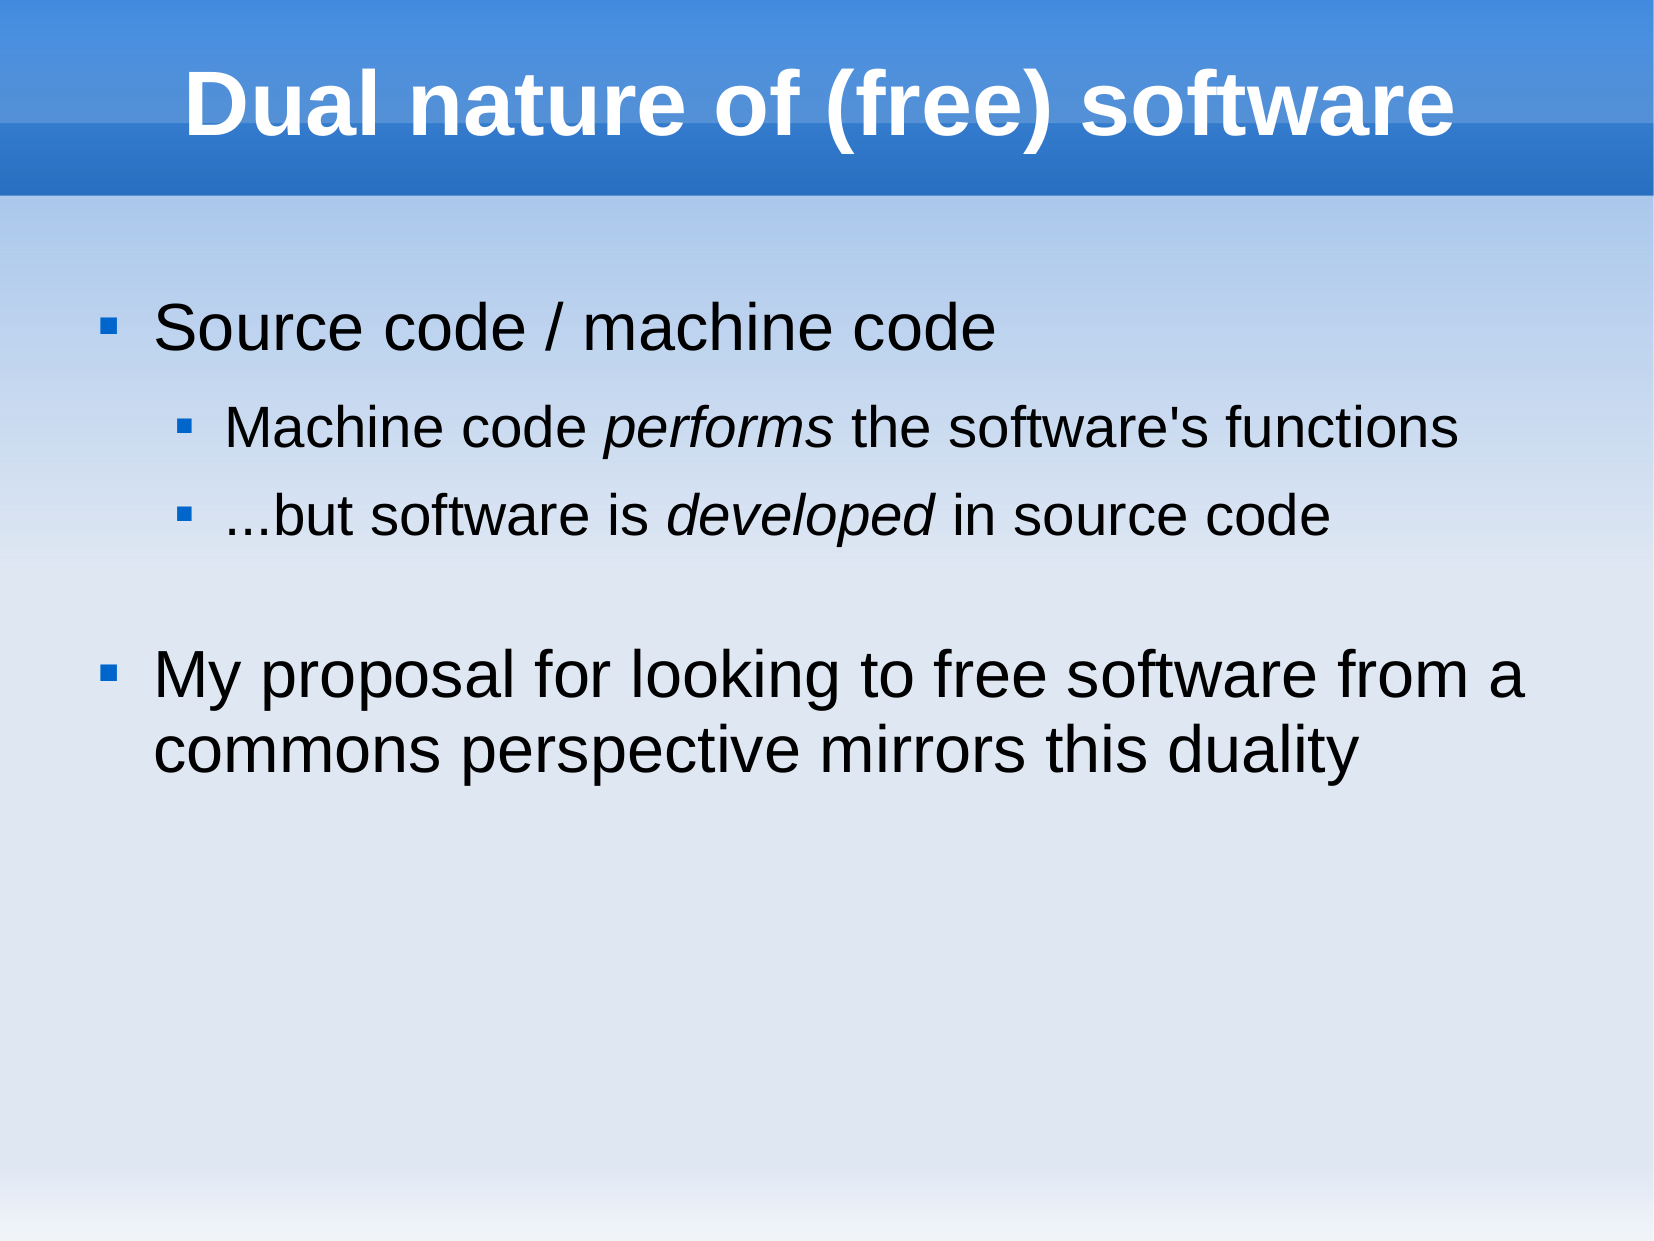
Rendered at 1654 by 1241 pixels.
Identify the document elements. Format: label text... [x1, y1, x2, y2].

title Dual nature of (free) software [76, 0, 1565, 208]
picture [0, 0, 1654, 1241]
list Source code / machine code Machine code performs the software's functions ...but software is developed in source code My proposal for looking to free software from a commons perspective mirrors this duality [82, 290, 1571, 1109]
